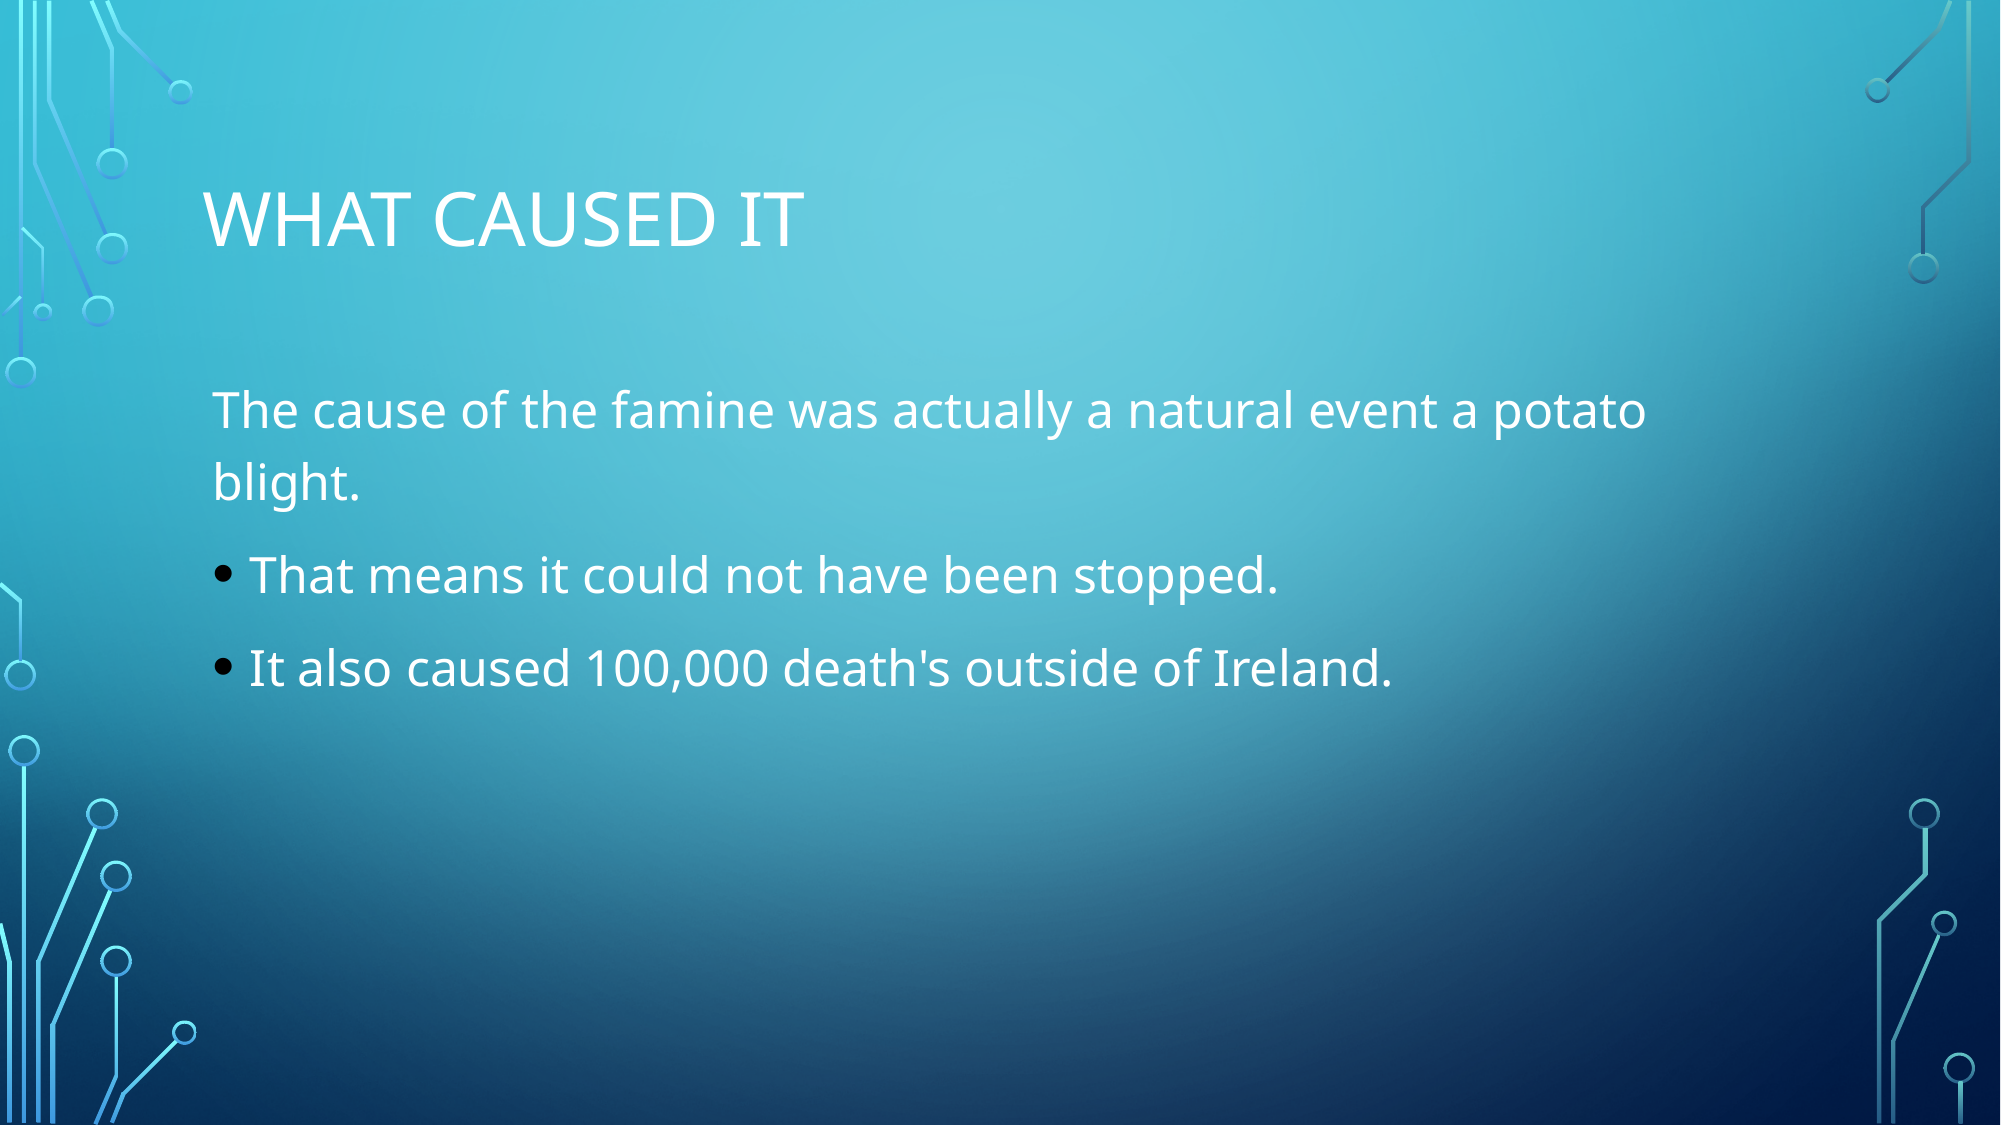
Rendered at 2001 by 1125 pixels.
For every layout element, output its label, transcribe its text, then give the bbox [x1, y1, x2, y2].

list The cause of the famine was actually a natural event a potato blight. That means it could not have been stopped. It also caused 100,000 death's outside of Ireland. [197, 358, 1823, 940]
title WHAT CAUSED IT [187, 101, 1813, 344]
